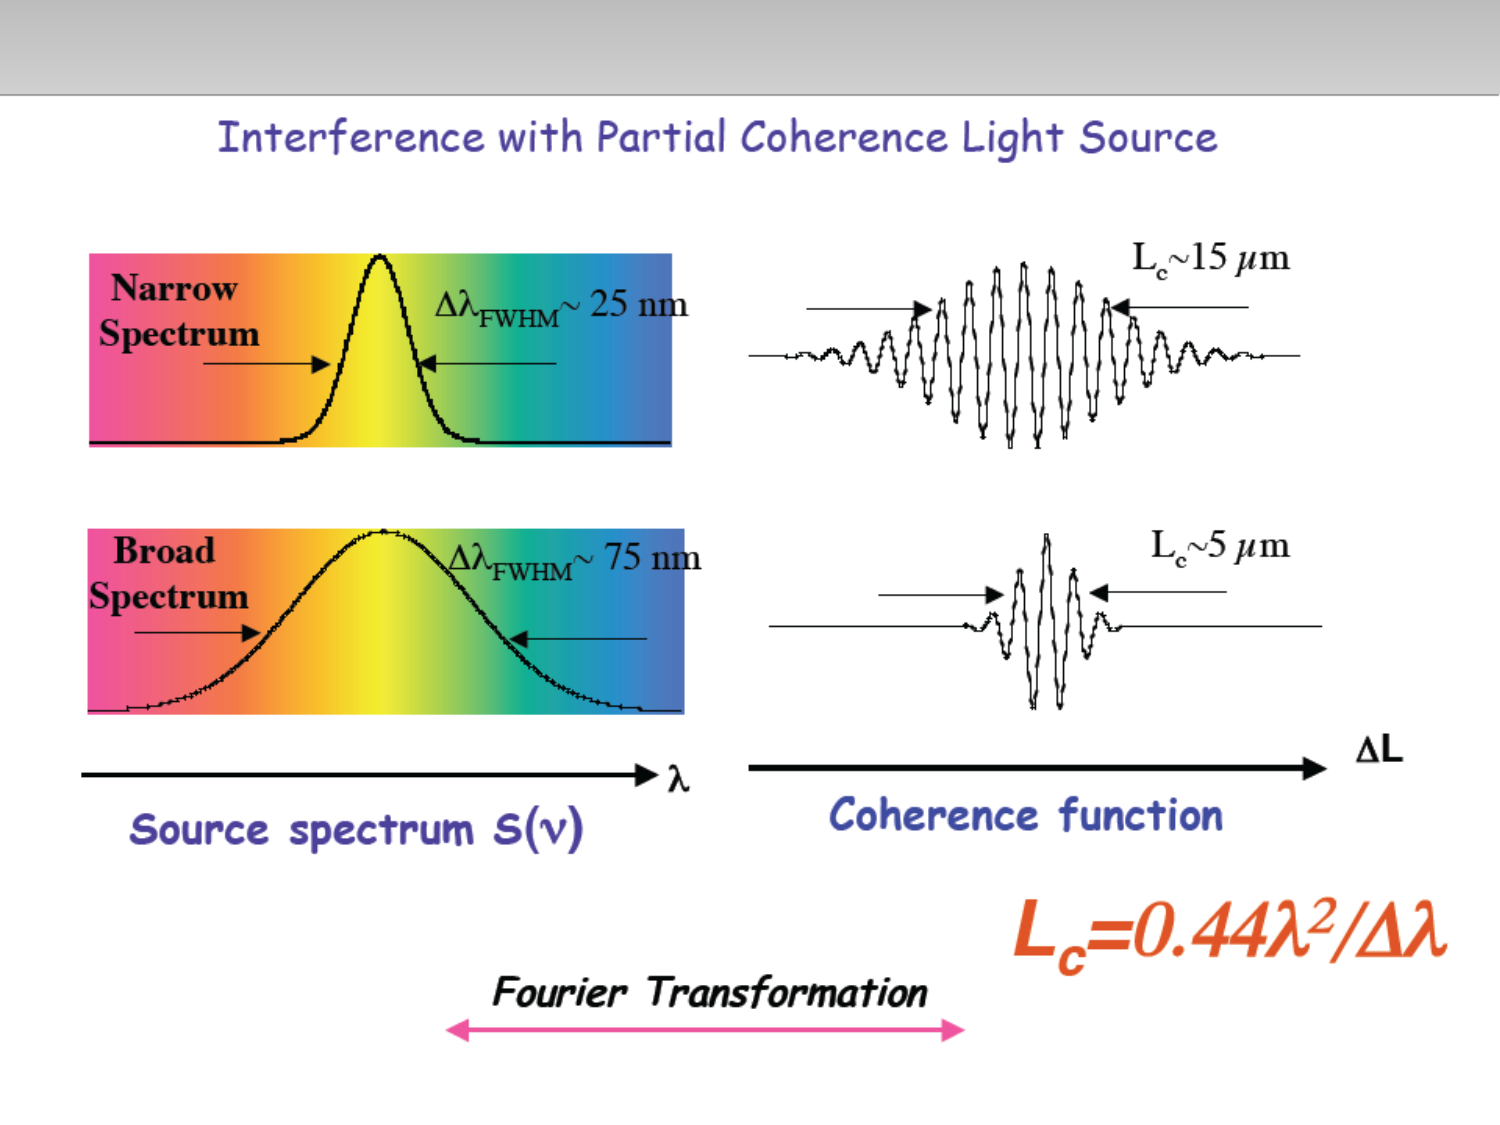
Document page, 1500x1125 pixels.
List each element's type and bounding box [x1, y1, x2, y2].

picture [5, 113, 1460, 1070]
